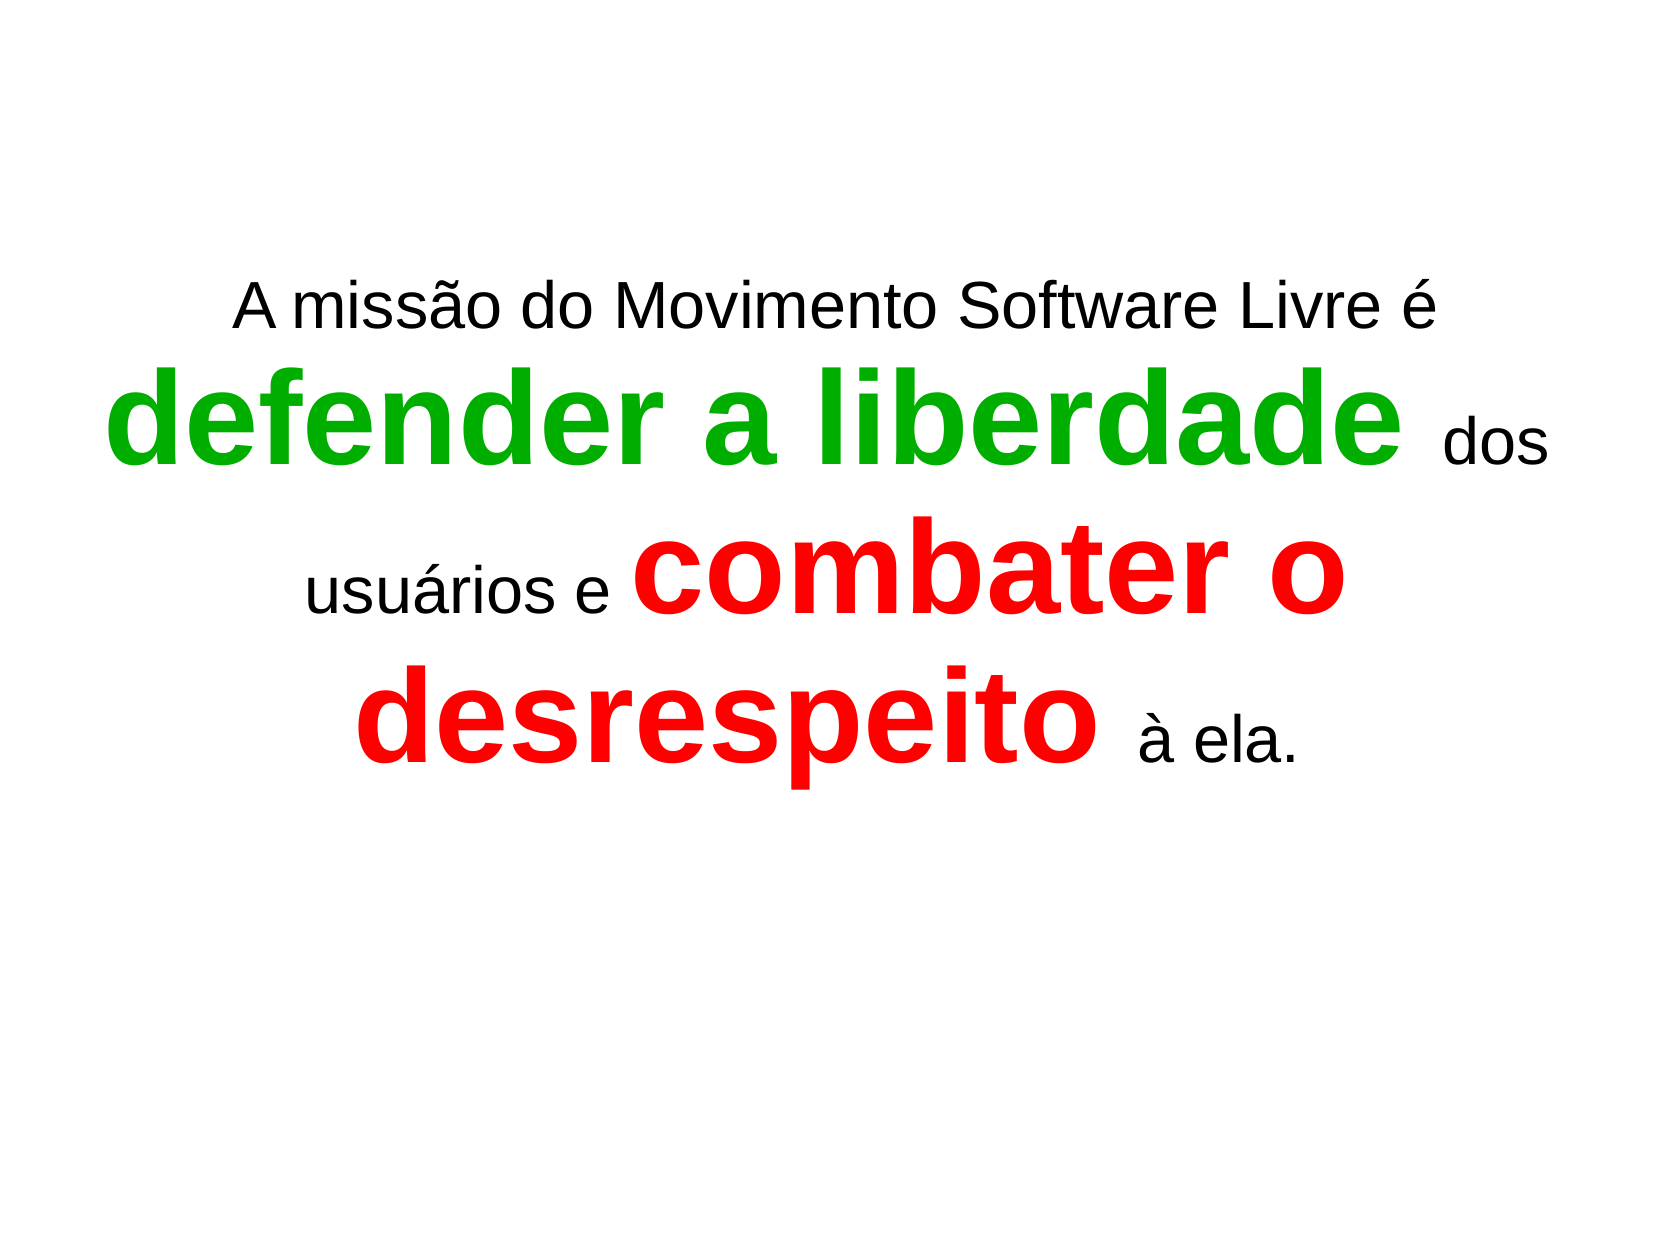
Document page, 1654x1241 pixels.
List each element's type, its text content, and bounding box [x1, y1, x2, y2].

subtitle A missão do Movimento Software Livre é defender a liberdade dos usuários e combater o desrespeito à ela. [82, 49, 1571, 1010]
